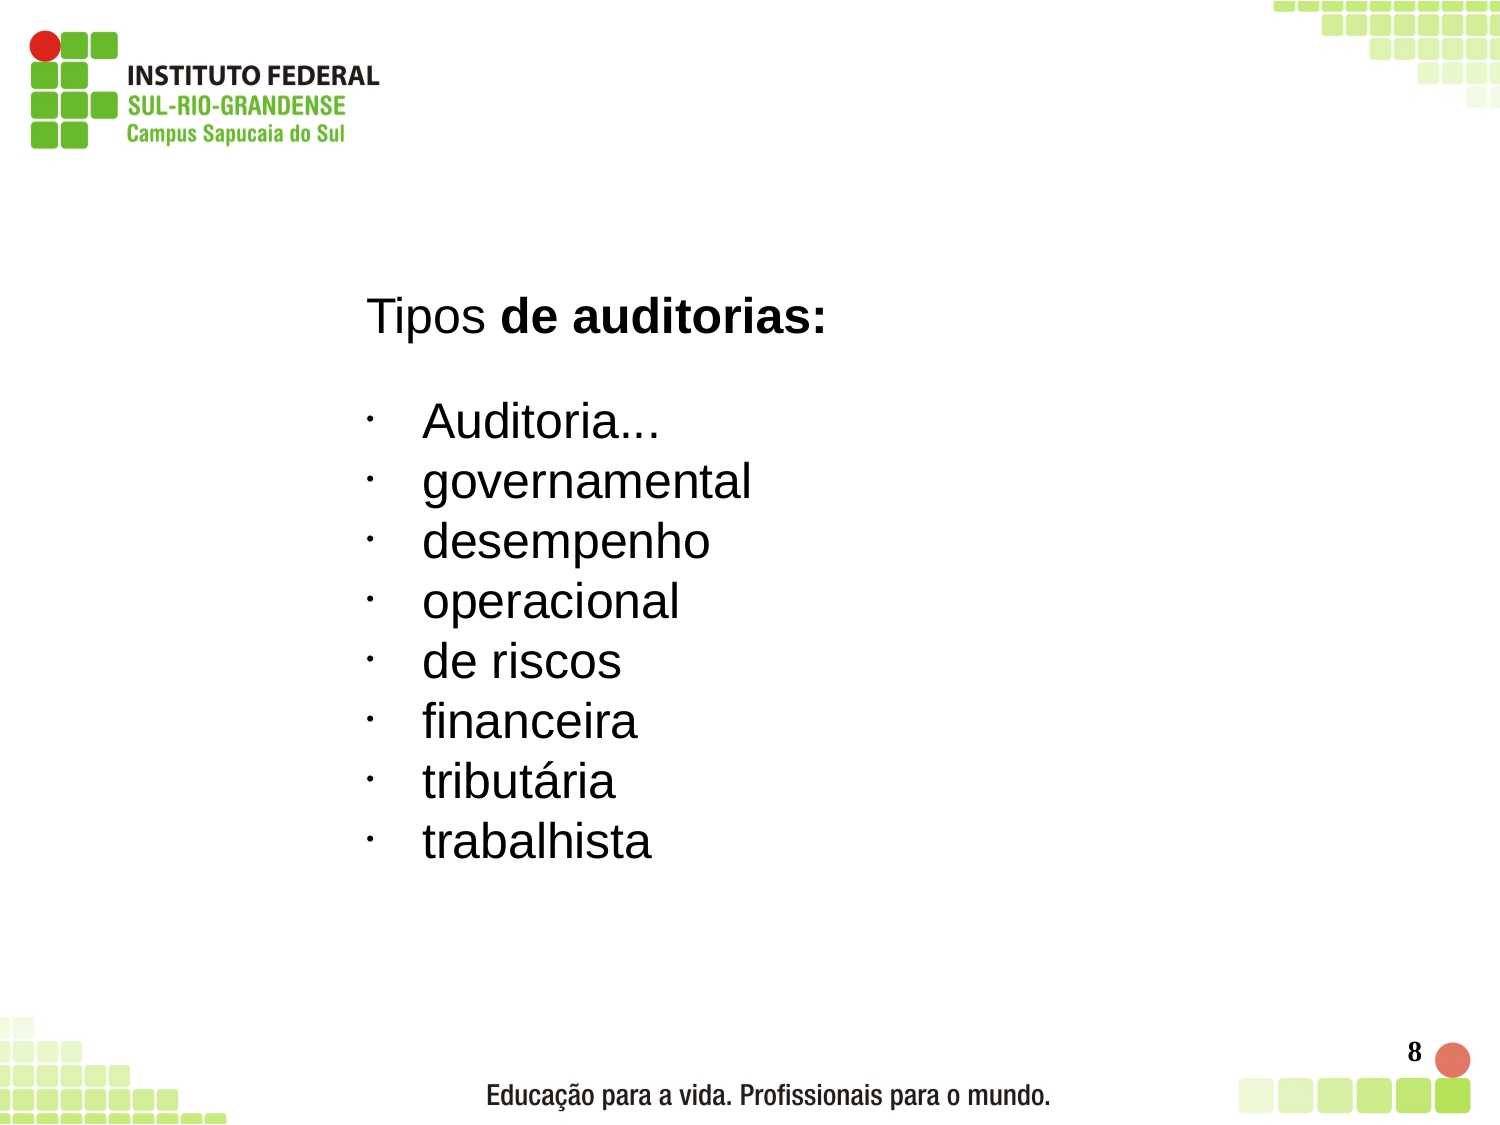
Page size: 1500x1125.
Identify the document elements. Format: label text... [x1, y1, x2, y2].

text_box Tipos de auditorias: Auditoria... governamental desempenho operacional de riscos financeira tributária trabalhista [366, 283, 1468, 1006]
picture [0, 1, 1500, 1124]
